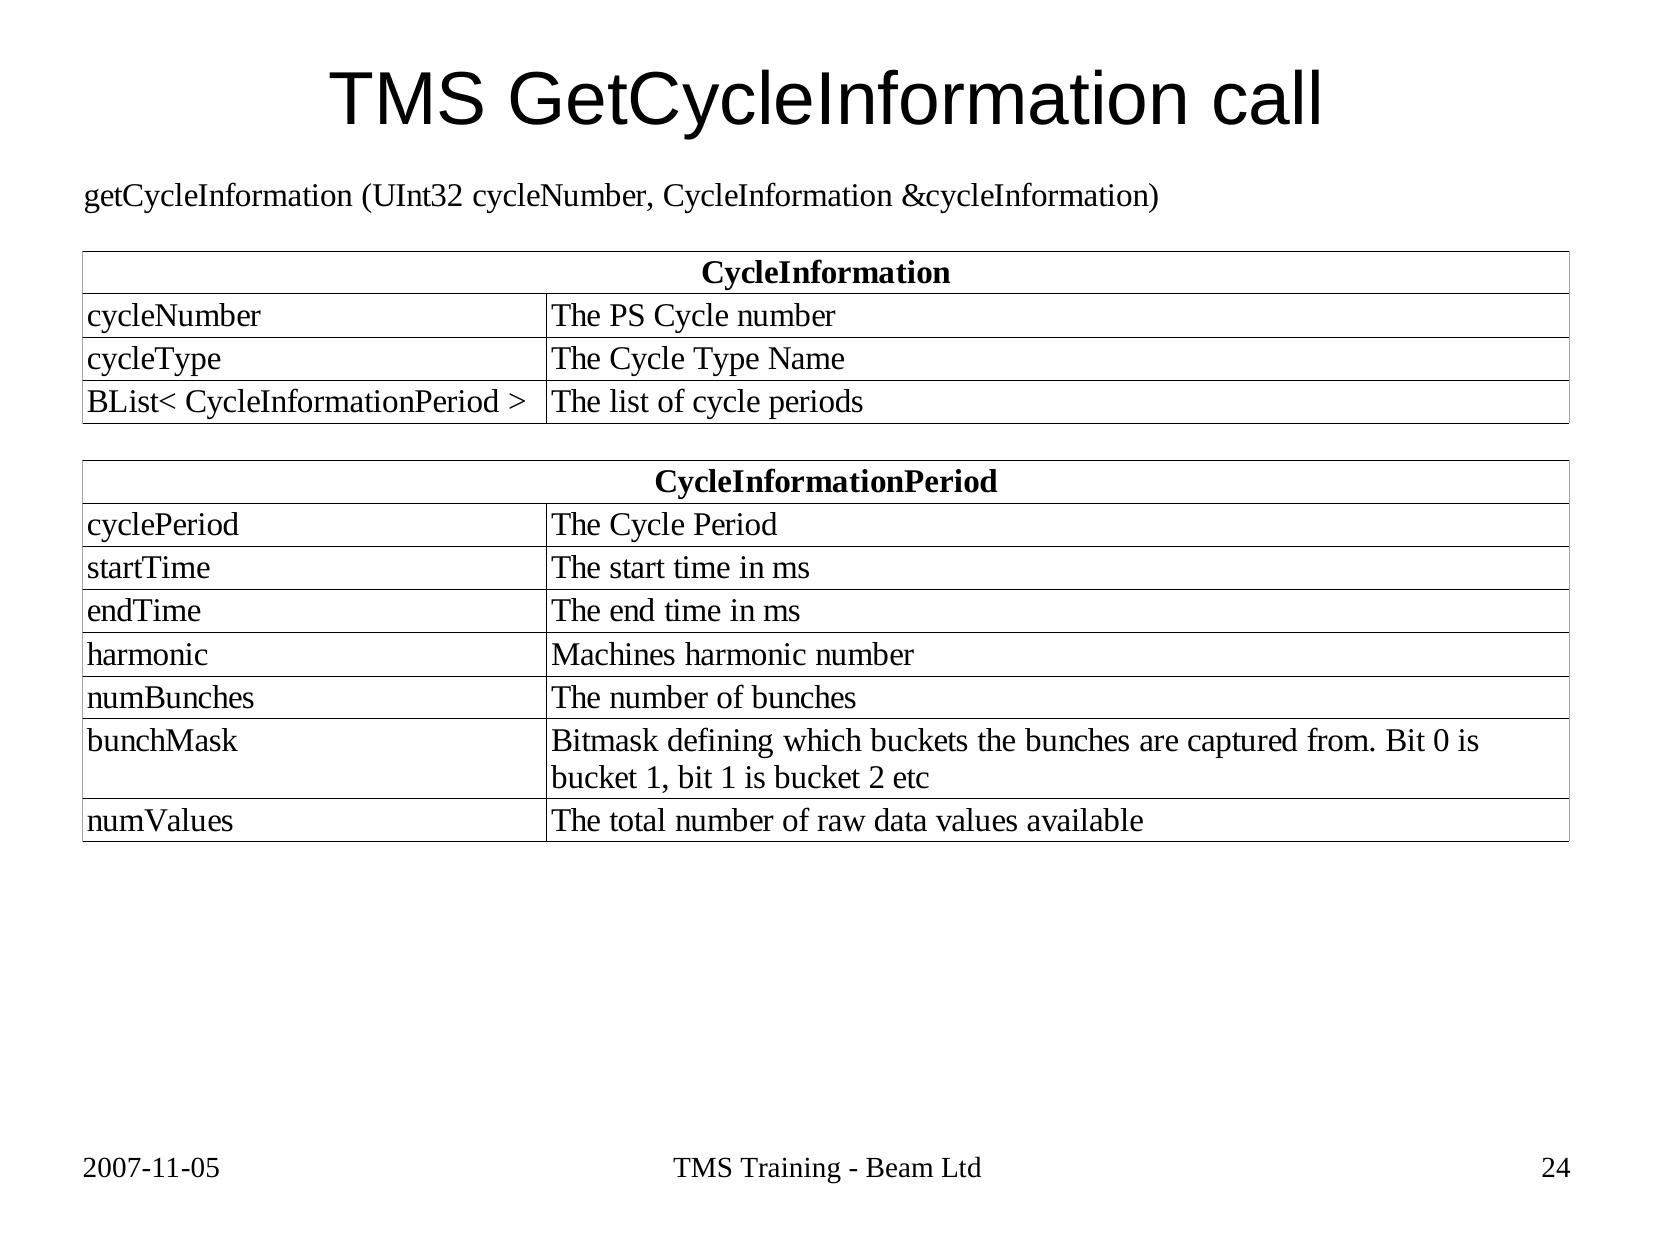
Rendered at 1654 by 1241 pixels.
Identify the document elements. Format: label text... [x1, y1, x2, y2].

title TMS GetCycleInformation call [82, 56, 1571, 141]
chart [82, 177, 1570, 1121]
